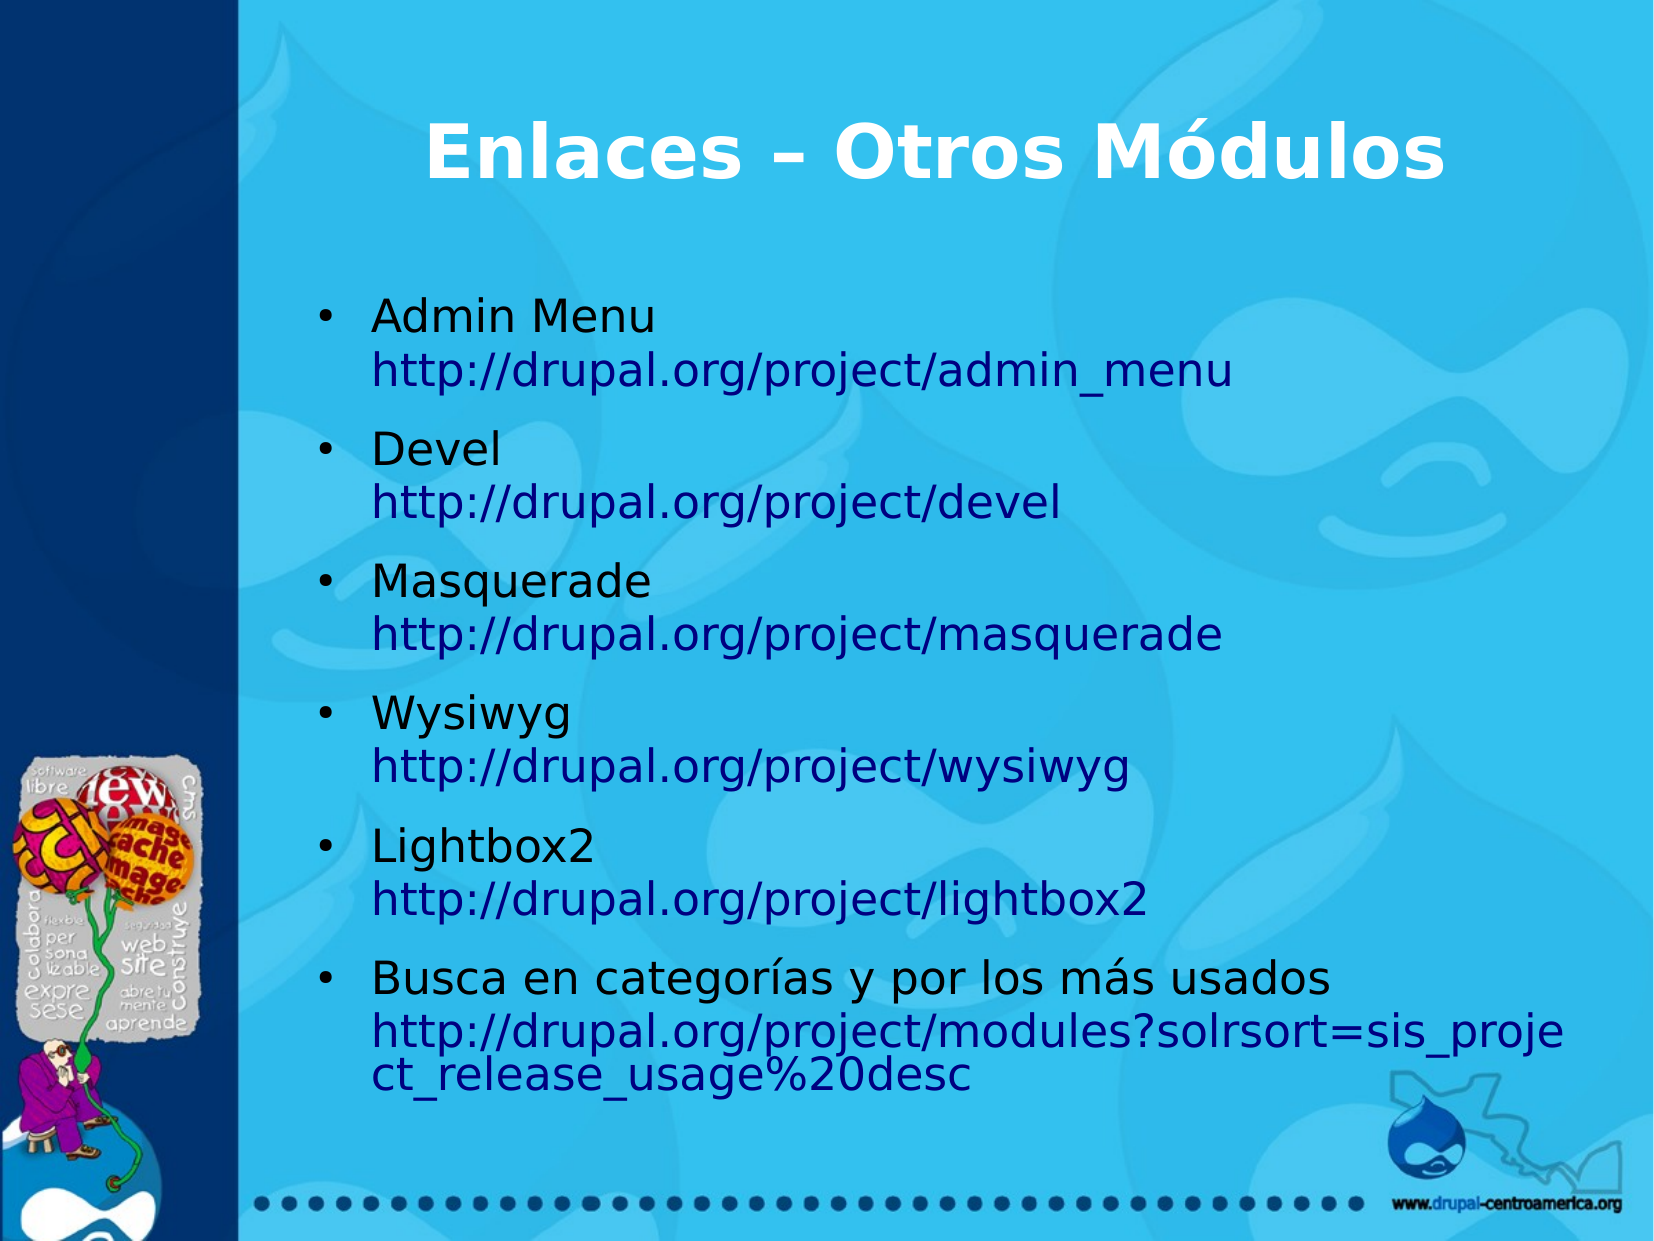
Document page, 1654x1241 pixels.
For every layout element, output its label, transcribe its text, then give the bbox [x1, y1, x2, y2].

title Enlaces – Otros Módulos [300, 56, 1571, 250]
list Admin Menu http://drupal.org/project/admin_menu Devel http://drupal.org/project/devel Masquerade http://drupal.org/project/masquerade Wysiwyg http://drupal.org/project/wysiwyg Lightbox2 http://drupal.org/project/lightbox2 Busca en categorías y por los más usados http://drupal.org/project/modules?solrsort=sis_project_release_usage%20desc [300, 290, 1571, 1109]
picture [0, 0, 1654, 1241]
